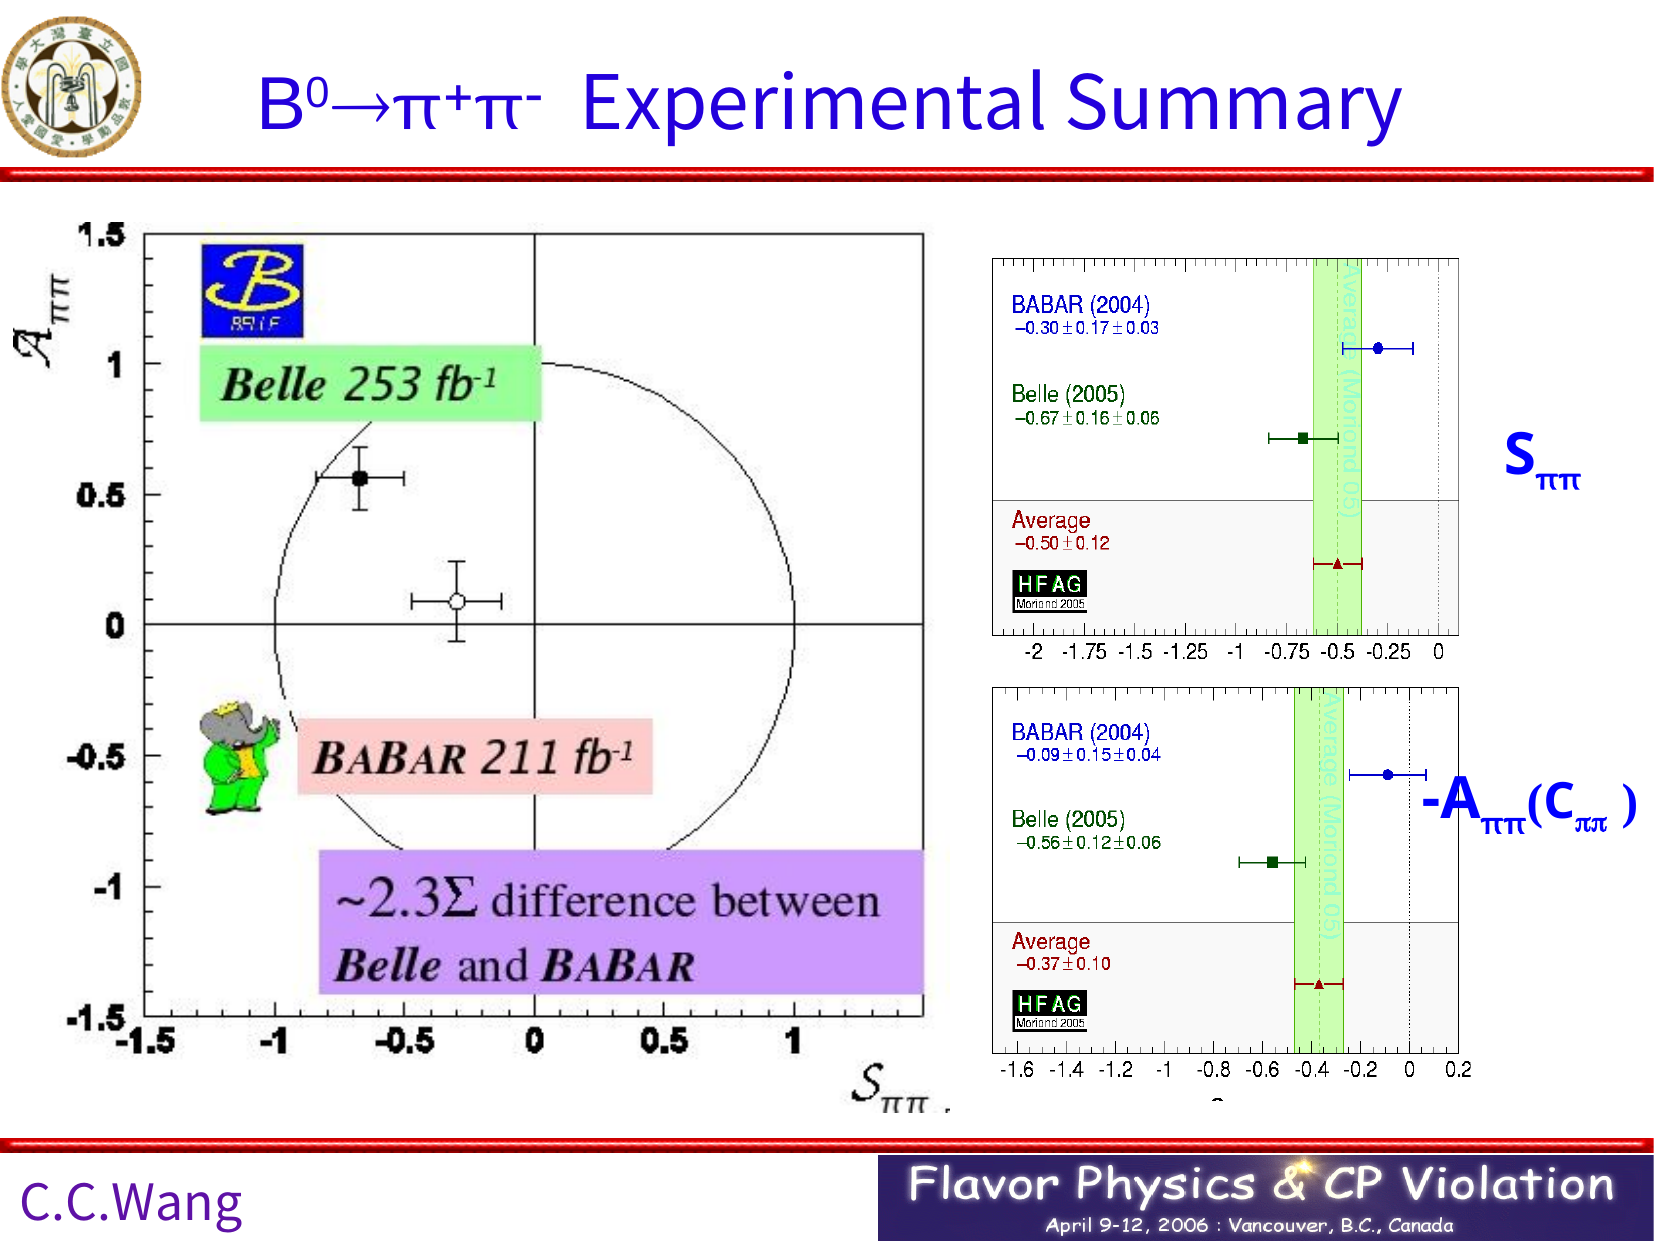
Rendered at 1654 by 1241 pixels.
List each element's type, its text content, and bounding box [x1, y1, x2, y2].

title B0+- Experimental Summary [140, 22, 1520, 173]
picture [878, 1155, 1654, 1241]
picture [0, 167, 1654, 182]
text_box S [1457, 404, 1628, 499]
picture [13, 222, 950, 1113]
picture [992, 687, 1471, 1101]
picture [992, 258, 1459, 676]
text_box -A(C) [1406, 797, 1654, 935]
picture [0, 15, 143, 159]
picture [1456, 784, 1464, 797]
picture [0, 1138, 1654, 1153]
